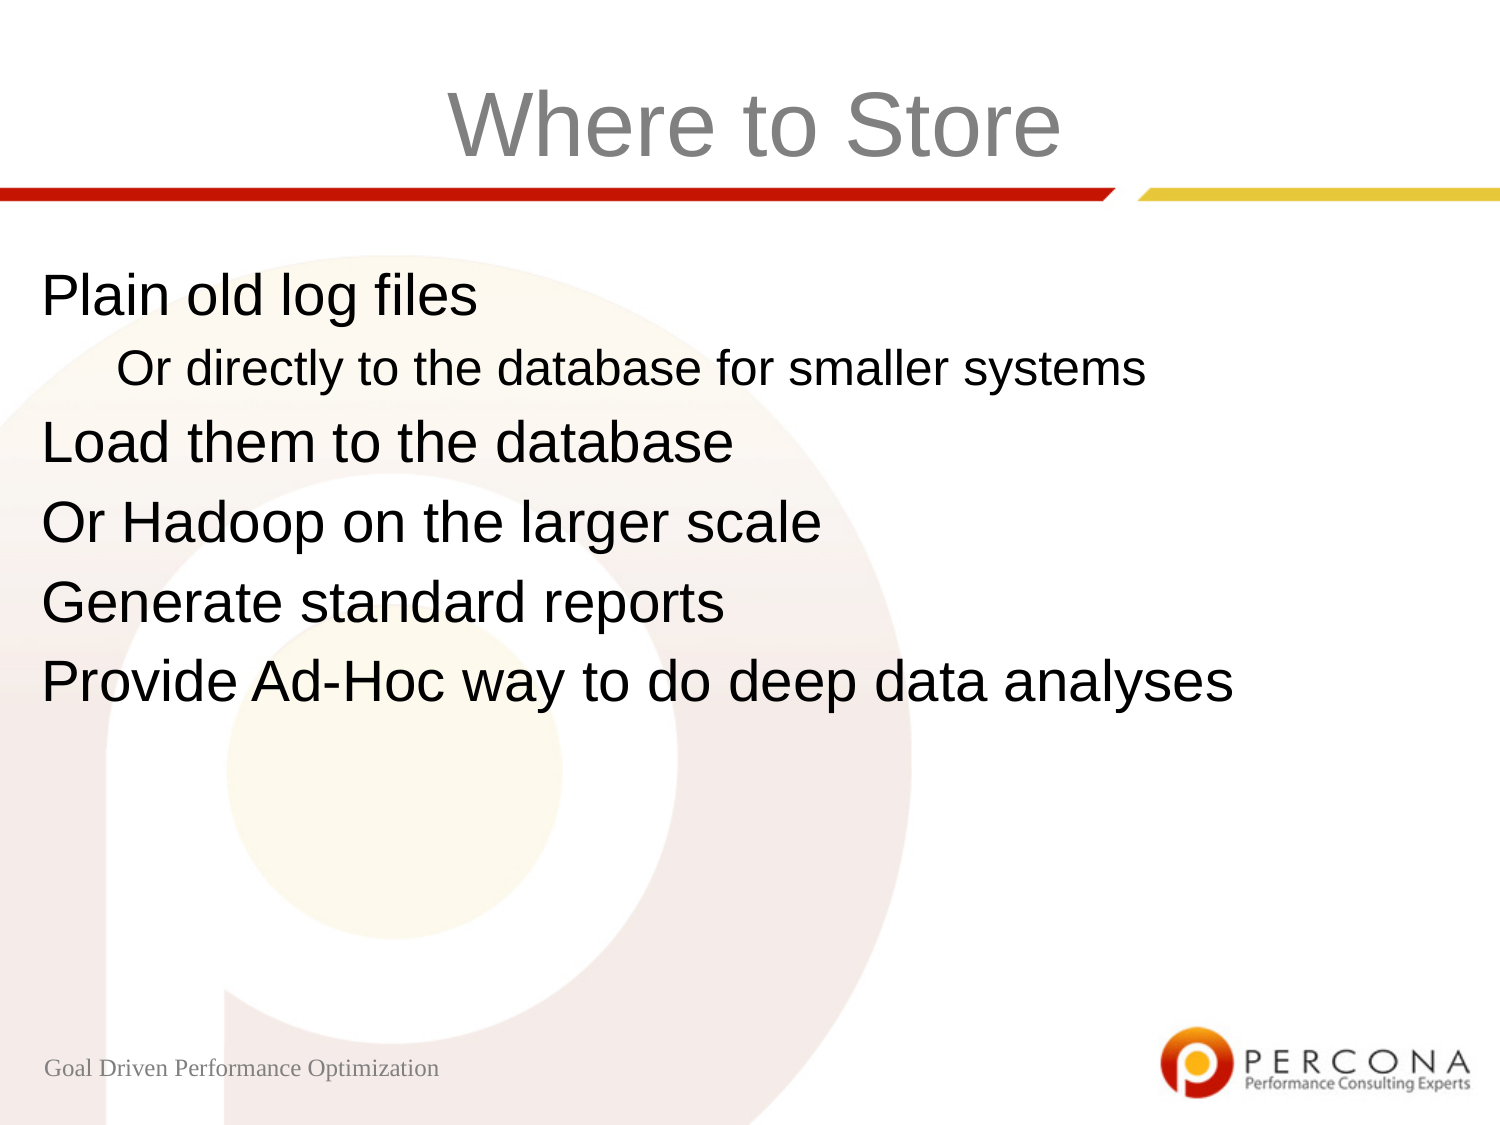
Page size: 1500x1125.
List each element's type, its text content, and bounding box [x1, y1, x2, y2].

picture [0, 0, 1500, 1125]
title Where to Store [41, 62, 1471, 187]
list Plain old log files Or directly to the database for smaller systems Load them to the database Or Hadoop on the larger scale Generate standard reports Provide Ad-Hoc way to do deep data analyses [41, 262, 1471, 991]
